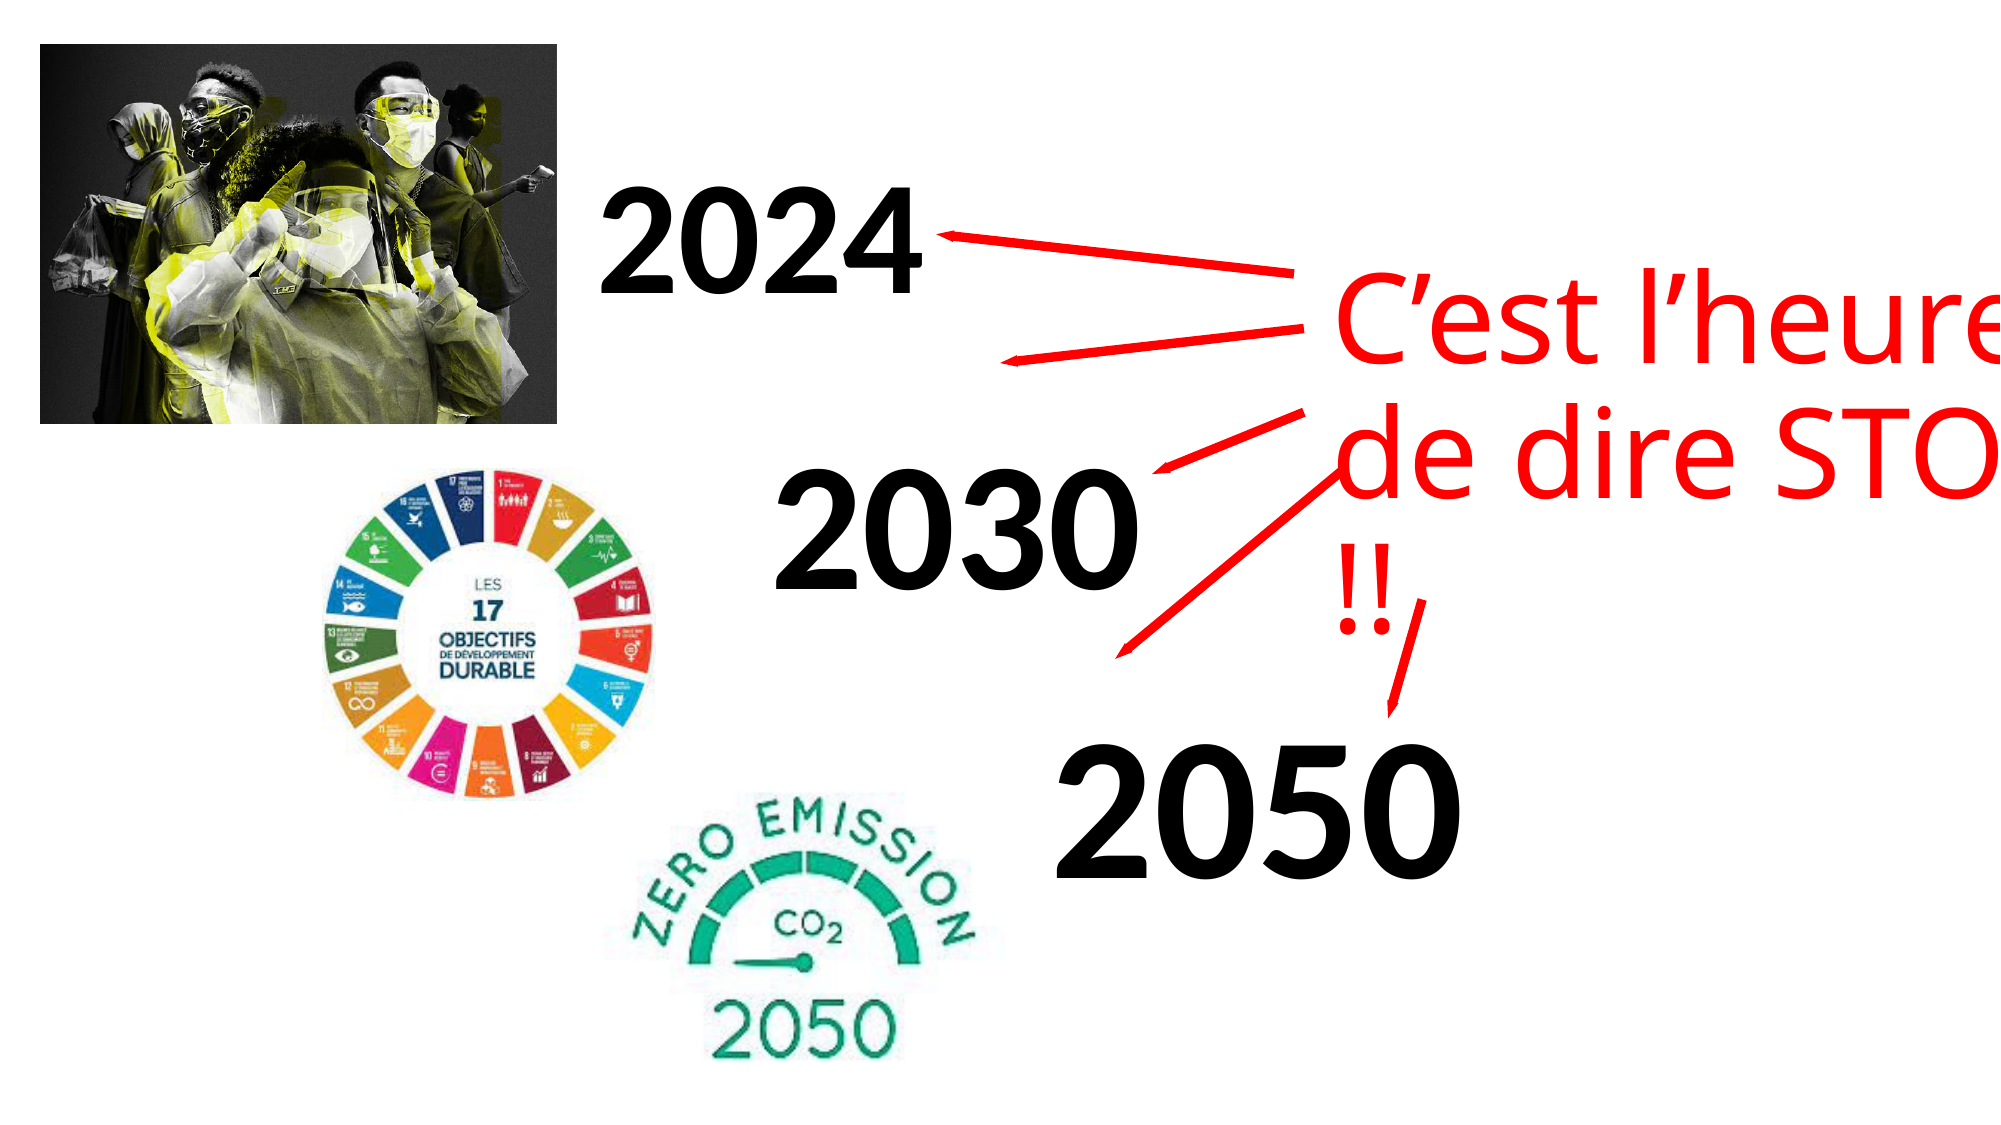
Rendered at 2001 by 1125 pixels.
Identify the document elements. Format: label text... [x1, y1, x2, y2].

text_box 2030 [1182, 499, 1317, 611]
text_box 2050 [1035, 694, 1535, 883]
picture [322, 468, 1036, 1125]
text_box 2030 [755, 423, 1317, 611]
text_box C’est l’heure de dire STOP !! [1316, 248, 2000, 436]
picture [40, 44, 557, 424]
text_box 2024 [581, 153, 956, 341]
